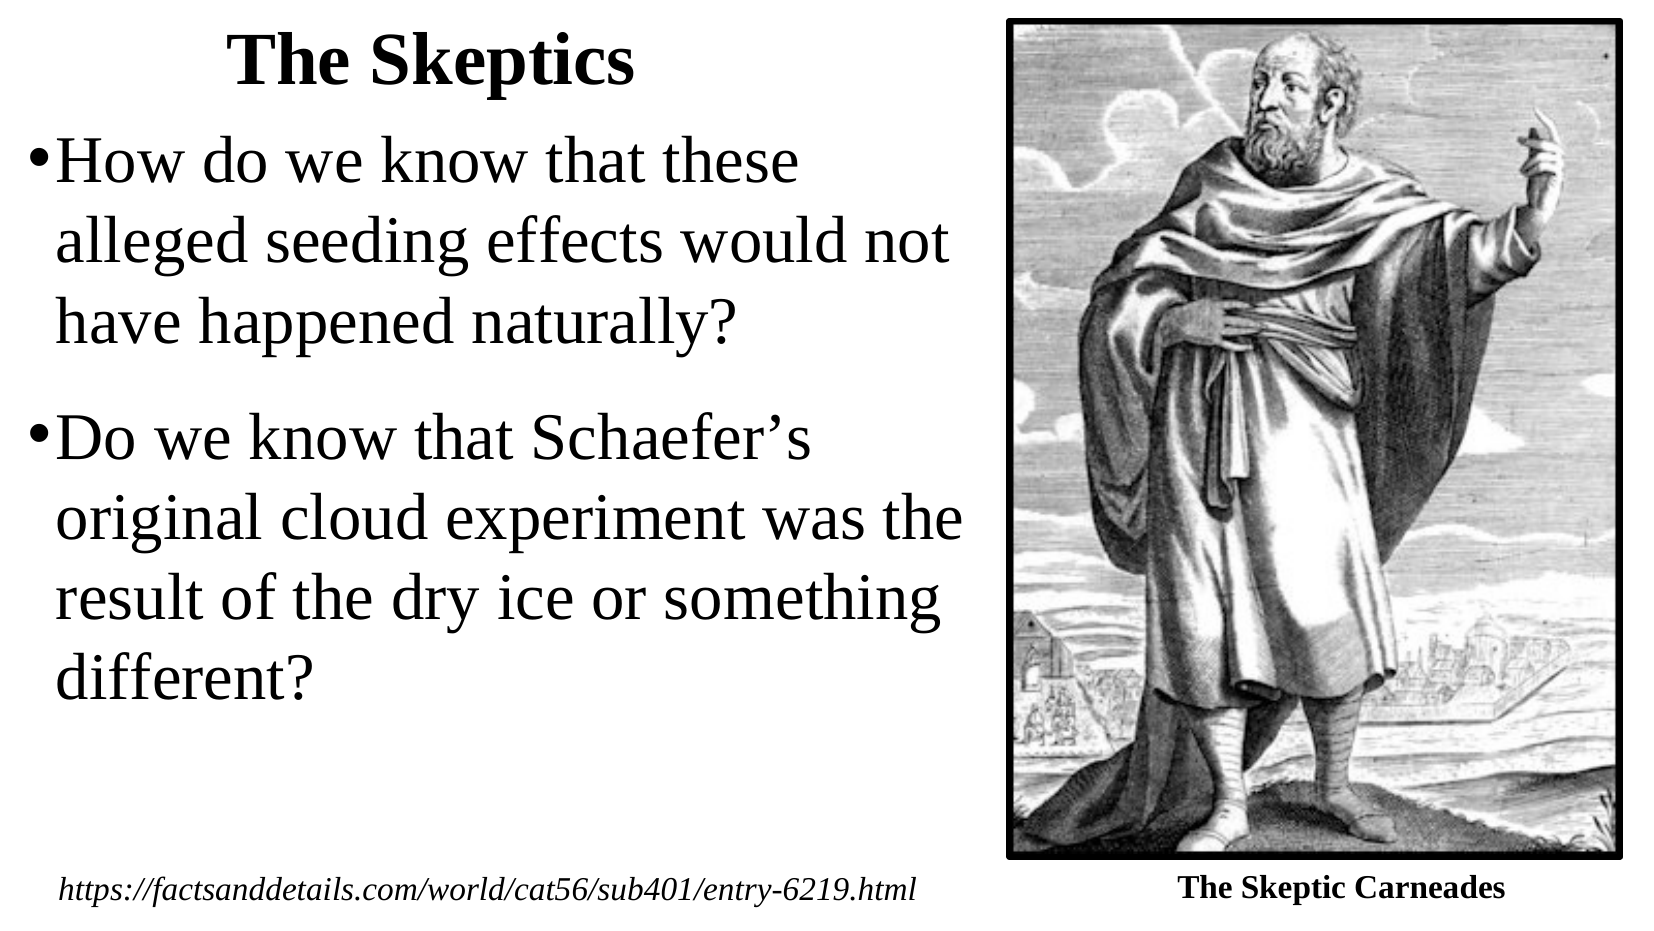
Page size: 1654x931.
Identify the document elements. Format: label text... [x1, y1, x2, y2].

picture [1012, 23, 1618, 854]
text_box https://factsanddetails.com/world/cat56/sub401/entry-6219.html [43, 859, 970, 915]
list How do we know that these alleged seeding effects would not have happened naturally? Do we know that Schaefer’s original cloud experiment was the result of the dry ice or something different? [12, 108, 1001, 814]
text_box The Skeptic Carneades [1162, 858, 1576, 914]
title The Skeptics [0, 8, 863, 113]
